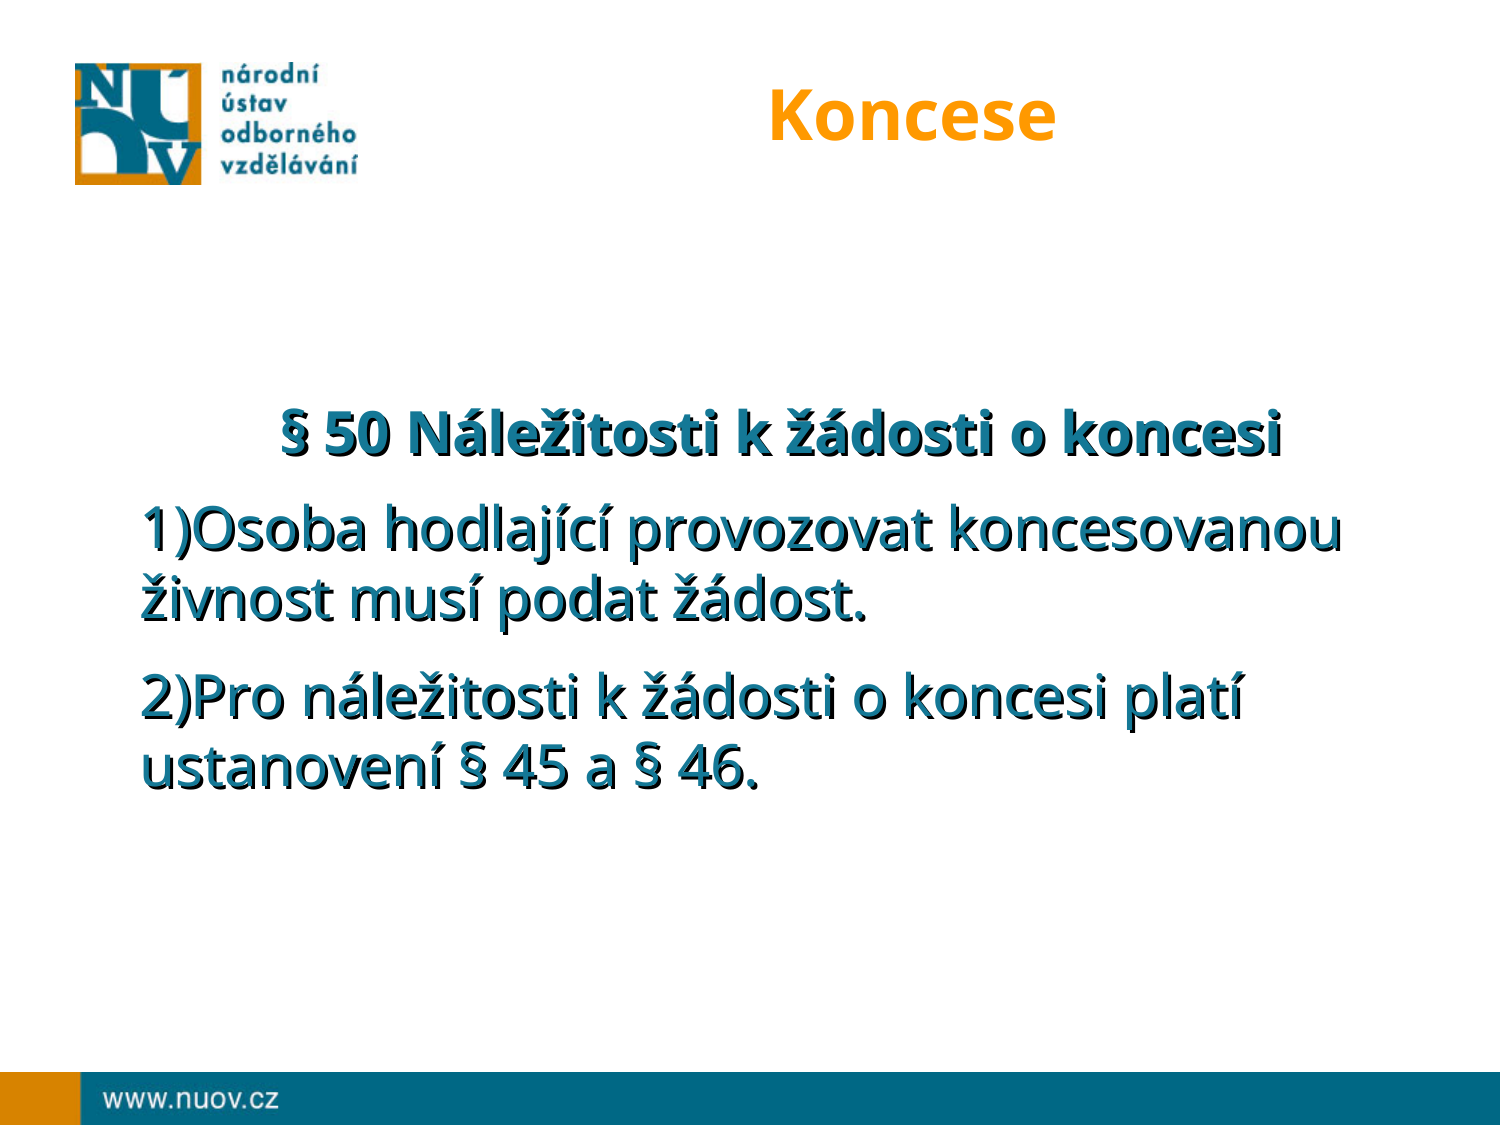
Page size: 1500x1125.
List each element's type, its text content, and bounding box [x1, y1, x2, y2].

text_box [75, 62, 358, 185]
title Koncese [399, 37, 1425, 188]
text_box § 50 Náležitosti k žádosti o koncesi Osoba hodlající provozovat koncesovanou živnost musí podat žádost. Pro náležitosti k žádosti o koncesi platí ustanovení § 45 a § 46. [124, 387, 1438, 806]
text_box [0, 1072, 1500, 1125]
